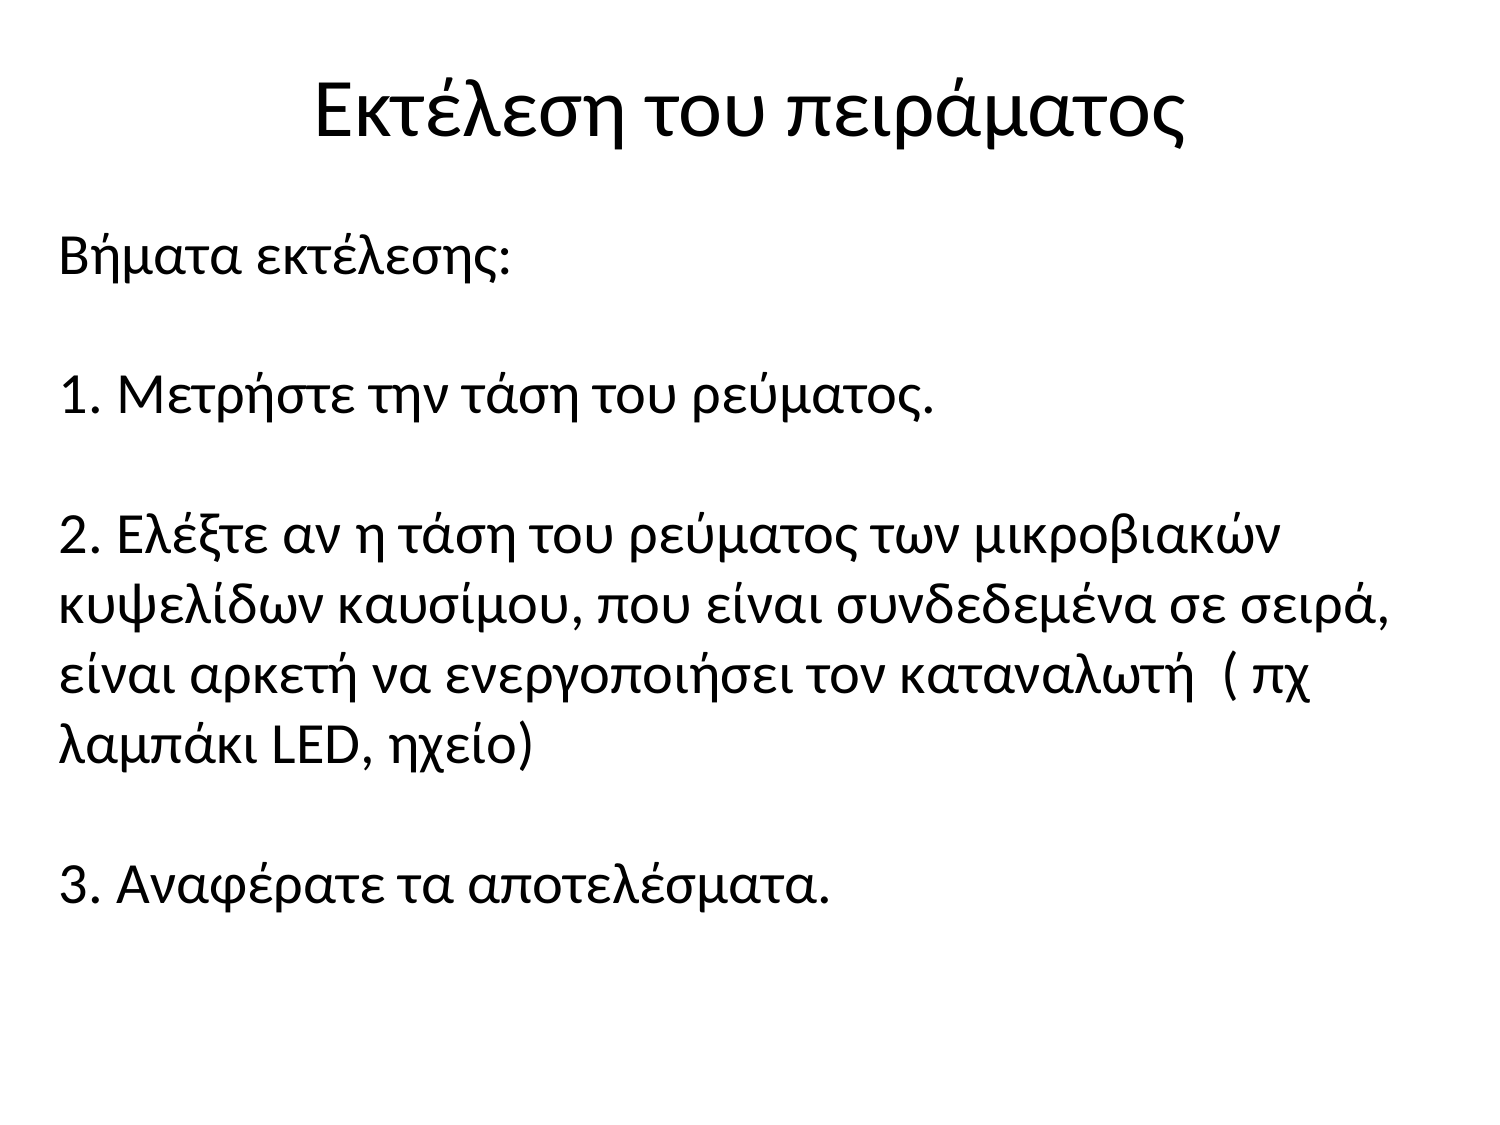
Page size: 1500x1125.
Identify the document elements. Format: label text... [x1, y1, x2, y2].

text_box Βήματα εκτέλεσης: 1. Μετρήστε την τάση του ρεύματος. 2. Ελέξτε αν η τάση του ρεύματος των μικροβιακών κυψελίδων καυσίμου, που είναι συνδεδεμένα σε σειρά, είναι αρκετή να ενεργοποιήσει τον καταναλωτή ( πχ λαμπάκι LED, ηχείο) 3. Αναφέρατε τα αποτελέσματα. [44, 208, 1492, 994]
title Εκτέλεση του πειράματος [75, 45, 1426, 161]
